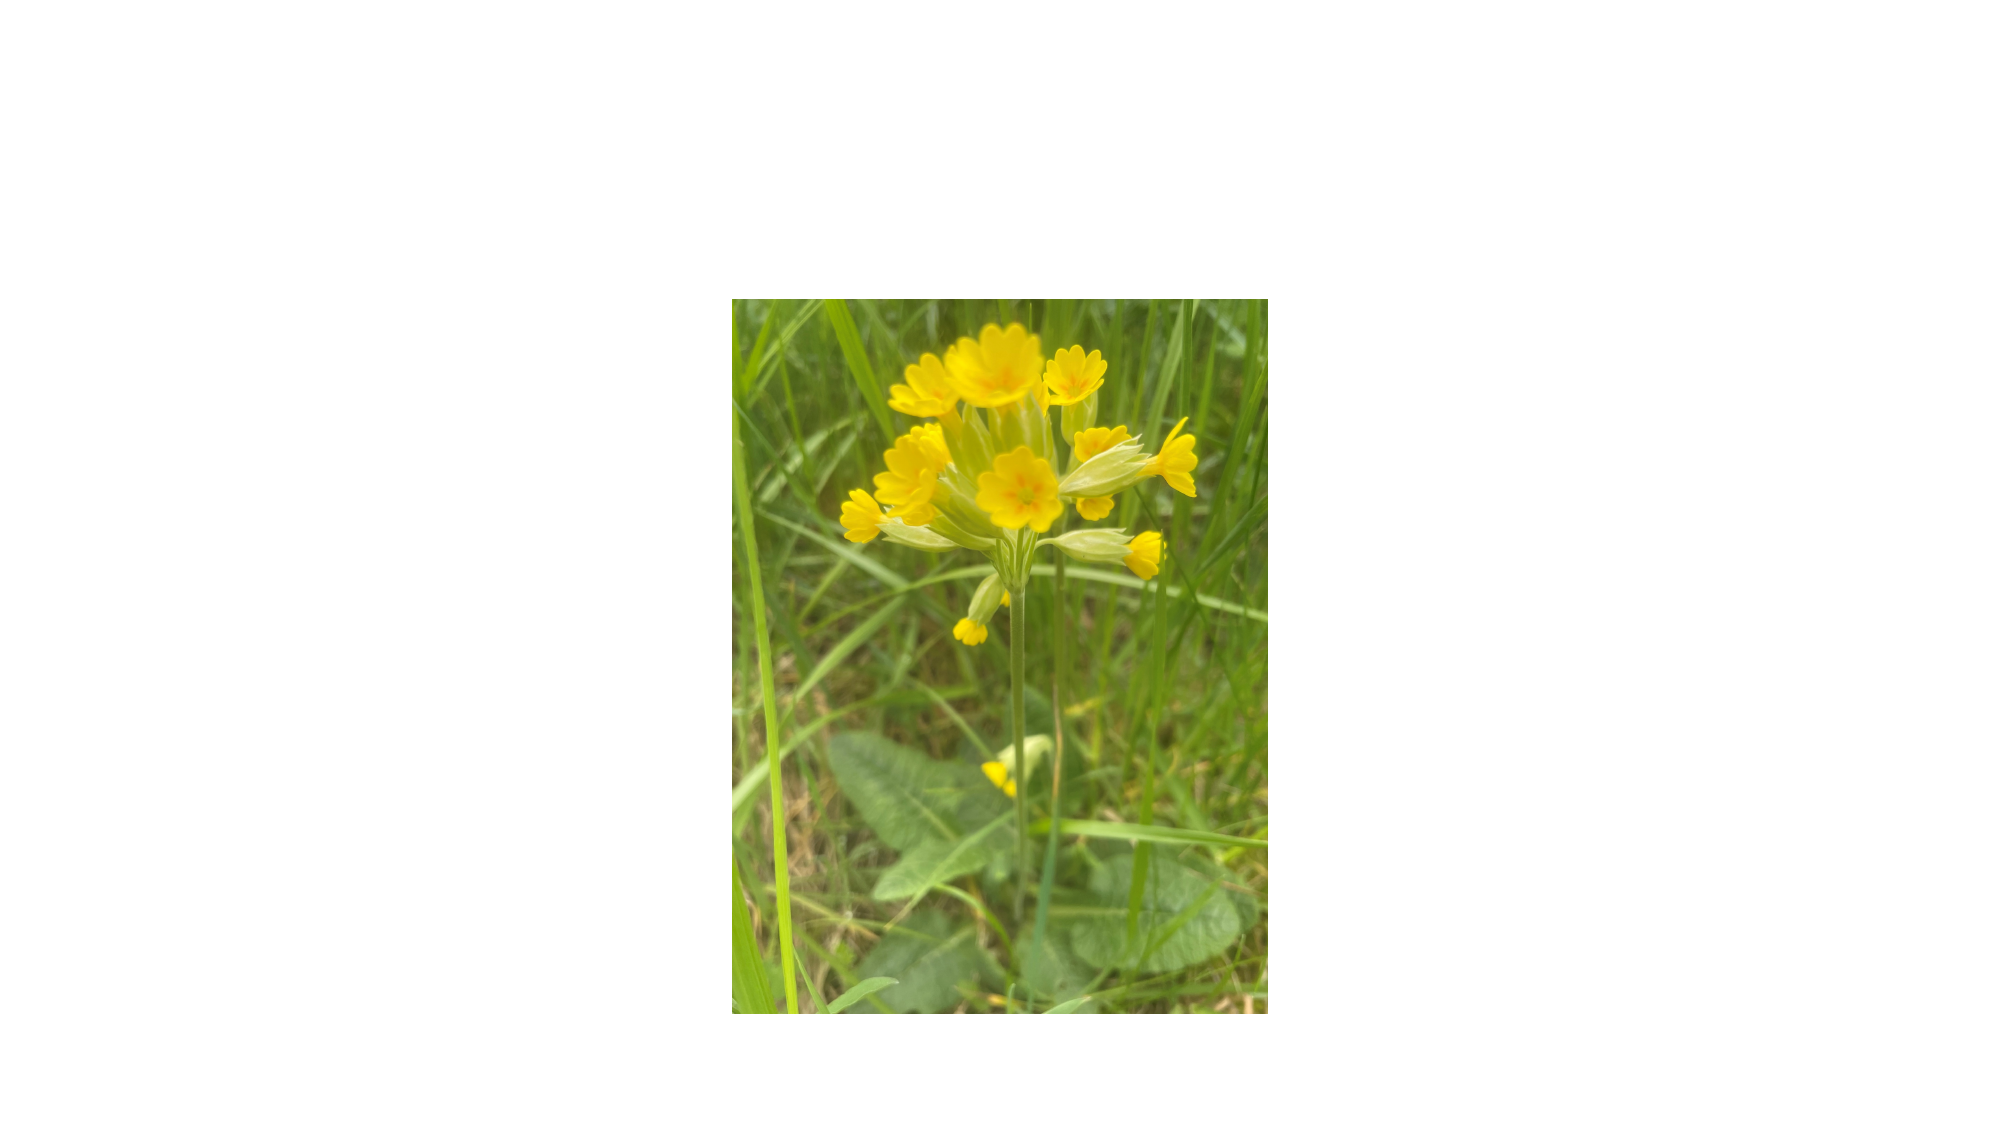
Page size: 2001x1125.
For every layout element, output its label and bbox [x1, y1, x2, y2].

picture [732, 299, 1268, 1014]
